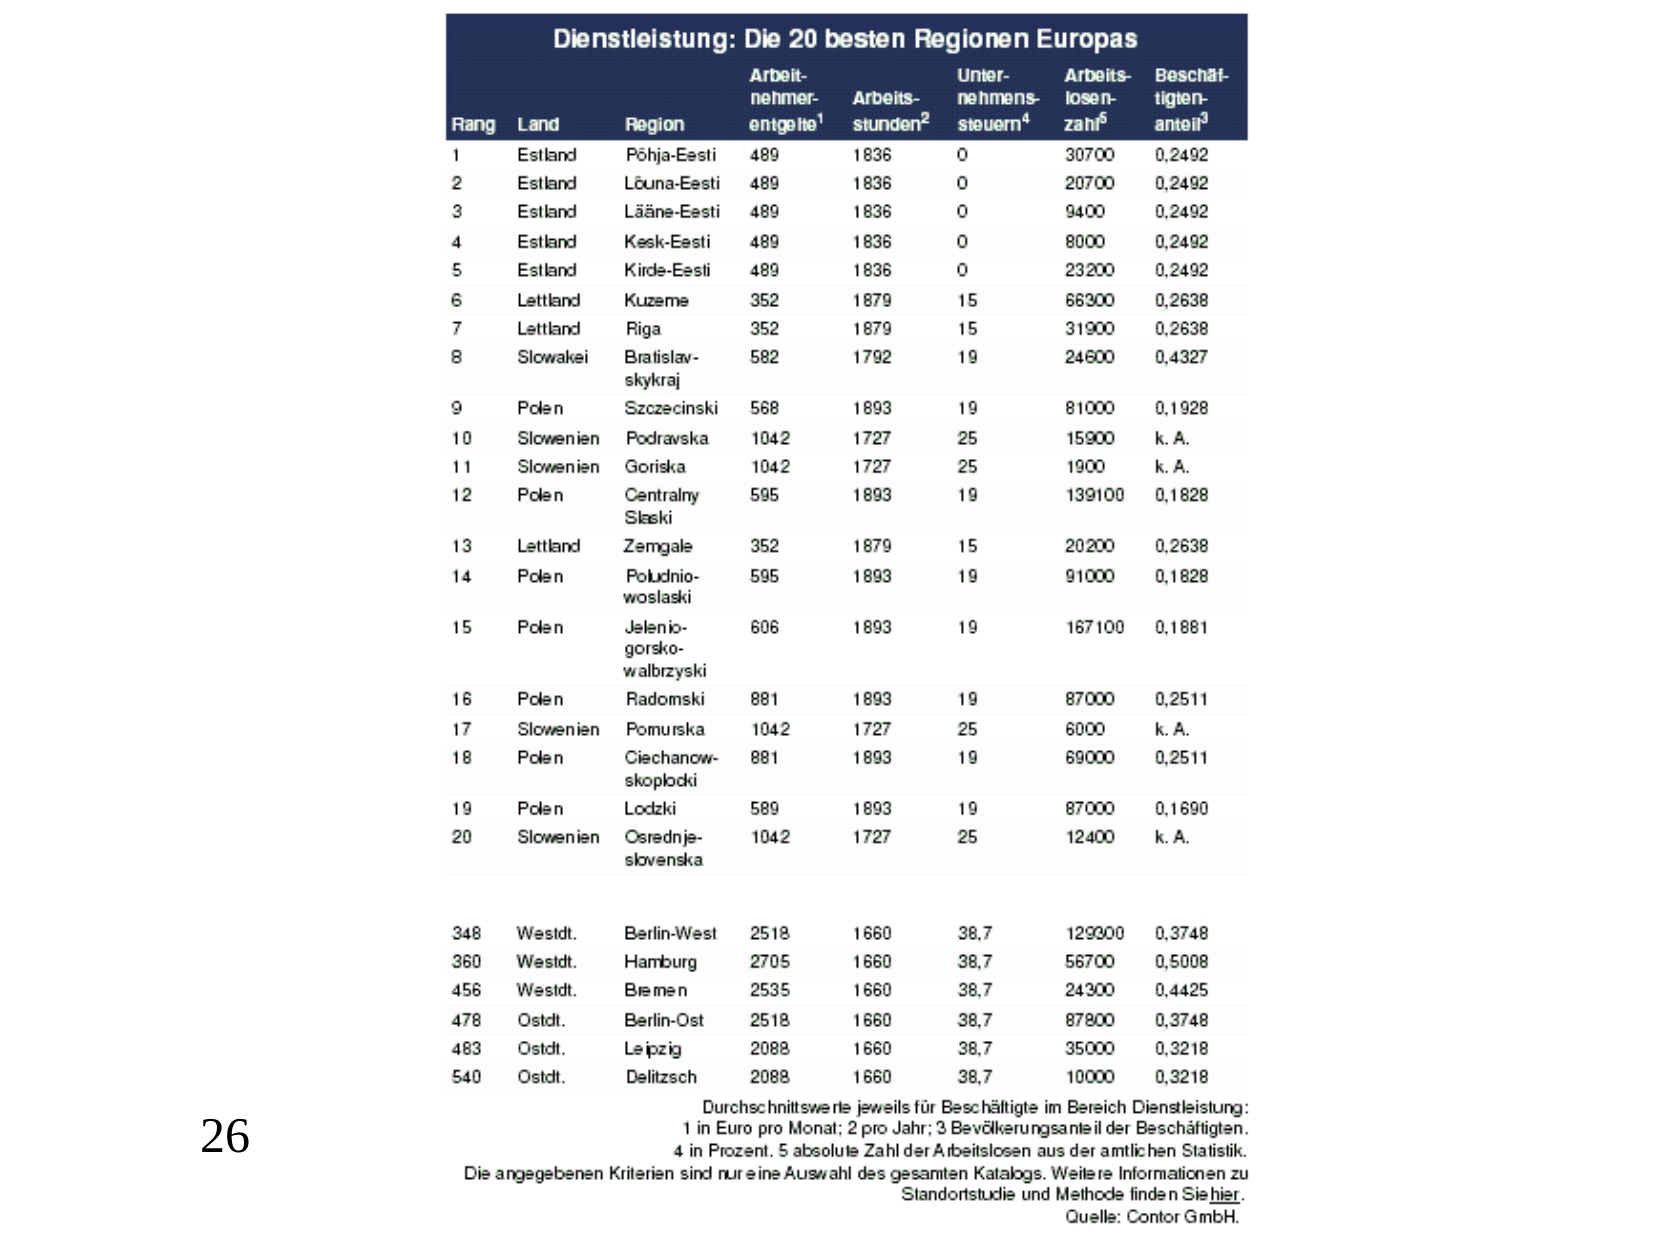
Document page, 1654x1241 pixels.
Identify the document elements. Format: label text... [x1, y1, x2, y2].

picture [437, 0, 1252, 1229]
text_box <Nummer> [200, 1108, 436, 1170]
